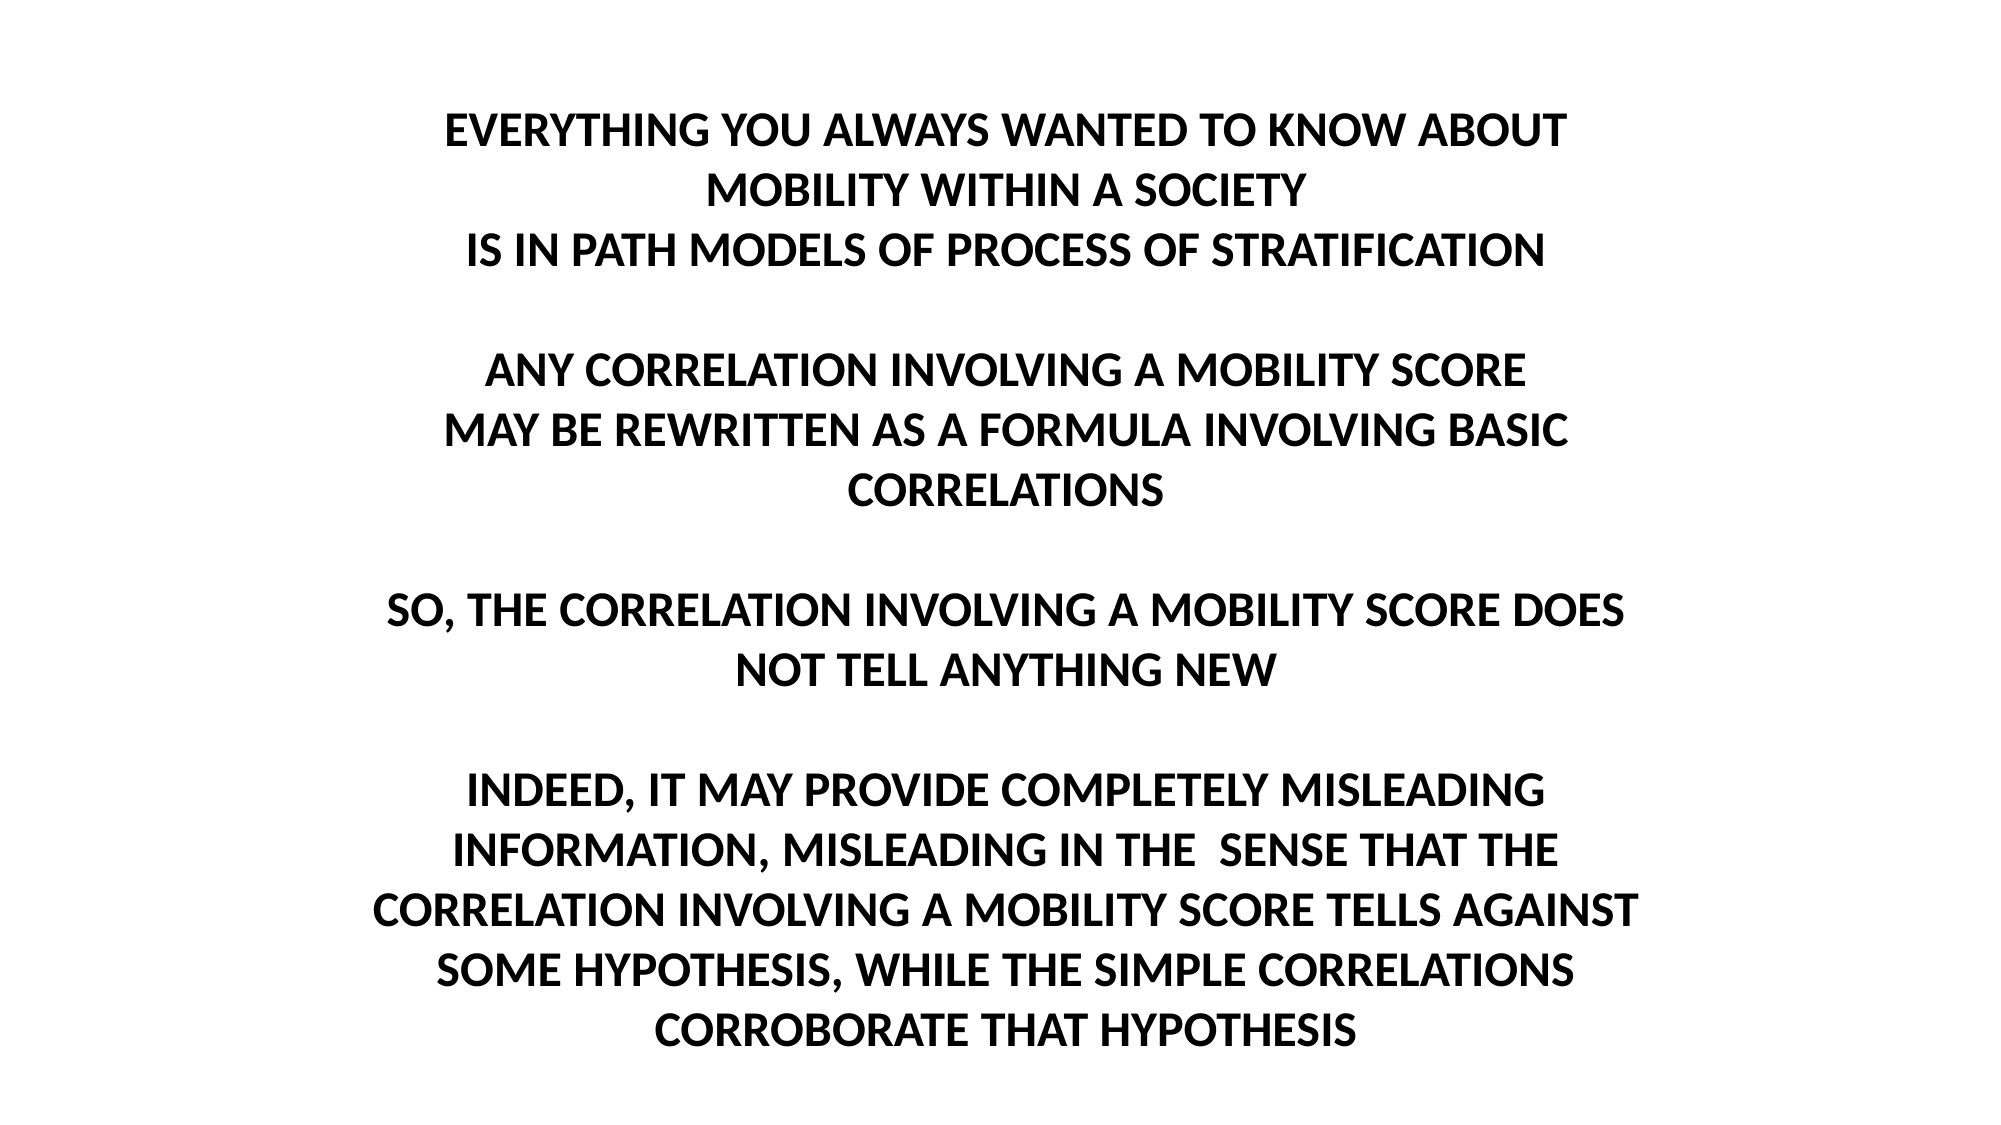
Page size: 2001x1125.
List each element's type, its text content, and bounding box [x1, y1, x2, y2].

text_box EVERYTHING YOU ALWAYS WANTED TO KNOW ABOUT MOBILITY WITHIN A SOCIETY IS IN PATH MODELS OF PROCESS OF STRATIFICATION ANY CORRELATION INVOLVING A MOBILITY SCORE MAY BE REWRITTEN AS A FORMULA INVOLVING BASIC CORRELATIONS SO, THE CORRELATION INVOLVING A MOBILITY SCORE DOES NOT TELL ANYTHING NEW INDEED, IT MAY PROVIDE COMPLETELY MISLEADING INFORMATION, MISLEADING IN THE SENSE THAT THE CORRELATION INVOLVING A MOBILITY SCORE TELLS AGAINST SOME HYPOTHESIS, WHILE THE SIMPLE CORRELATIONS CORROBORATE THAT HYPOTHESIS [351, 88, 1661, 1074]
